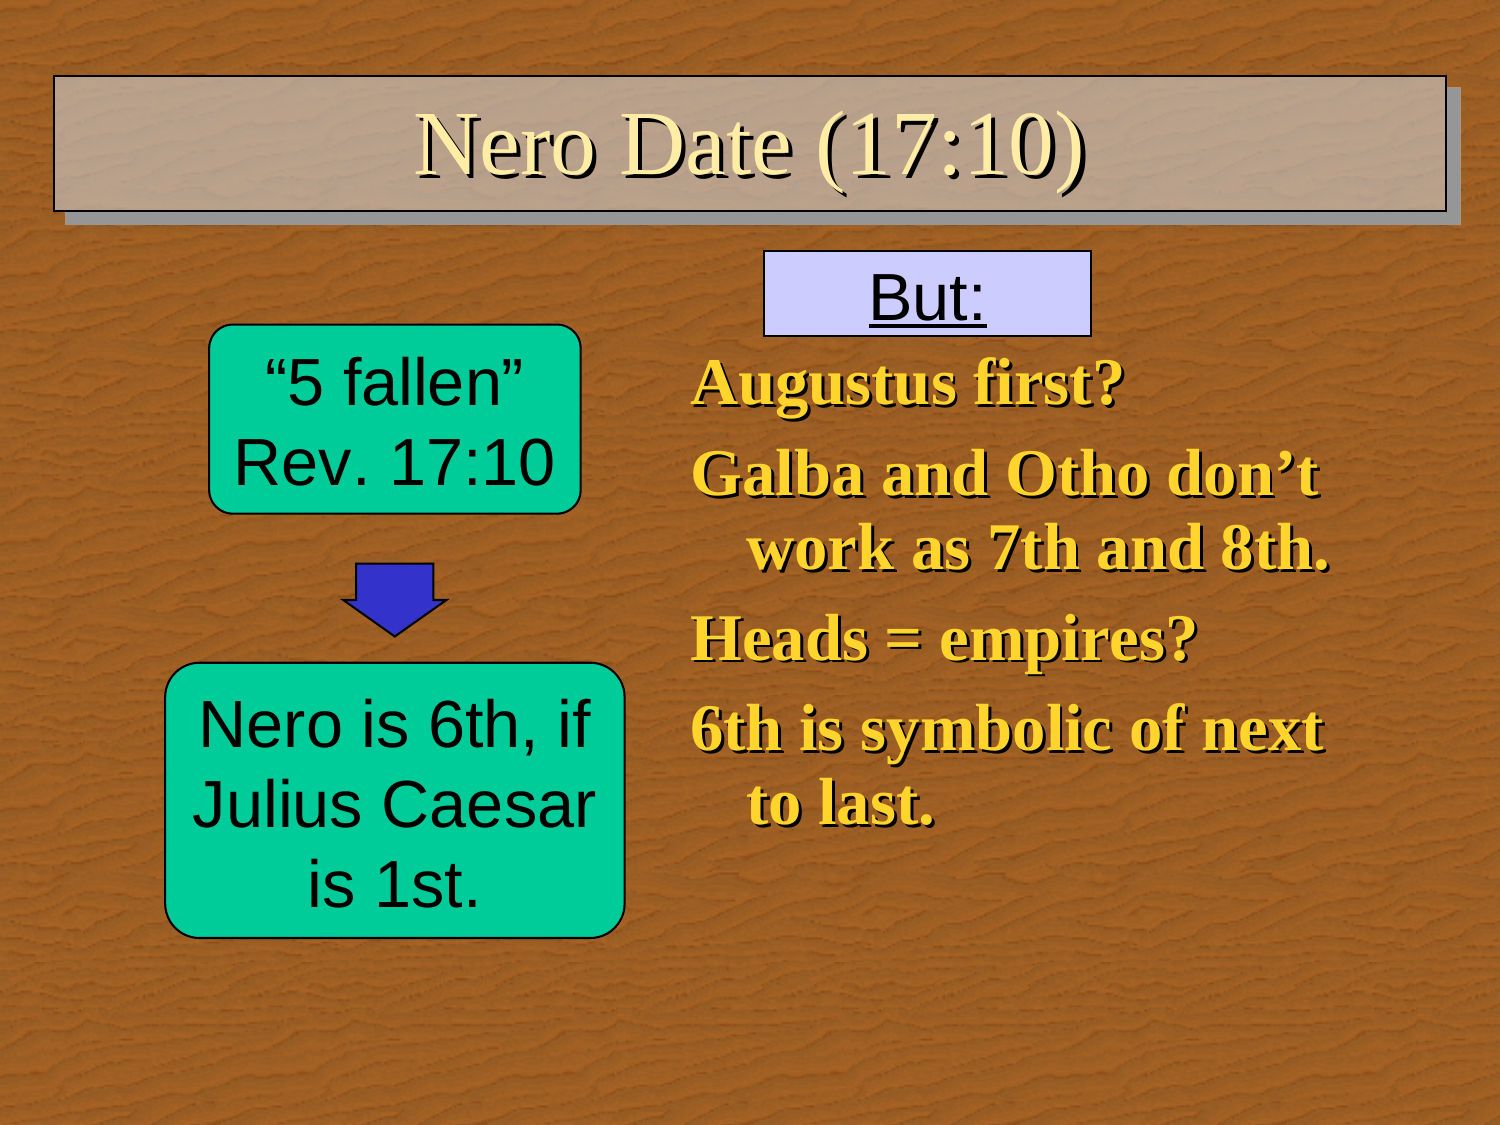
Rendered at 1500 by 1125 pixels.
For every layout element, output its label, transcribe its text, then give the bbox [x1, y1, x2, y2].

picture [0, 0, 1500, 1125]
text_box Nero is 6th, if Julius Caesar is 1st. [165, 662, 625, 939]
title Nero Date (17:10) [65, 85, 1435, 203]
text_box But: [764, 251, 1092, 337]
list Augustus first? Galba and Otho don’t work as 7th and 8th. Heads = empires? 6th is symbolic of next to last. [675, 337, 1351, 1088]
text_box [343, 563, 447, 637]
text_box “5 fallen” Rev. 17:10 [209, 324, 581, 514]
